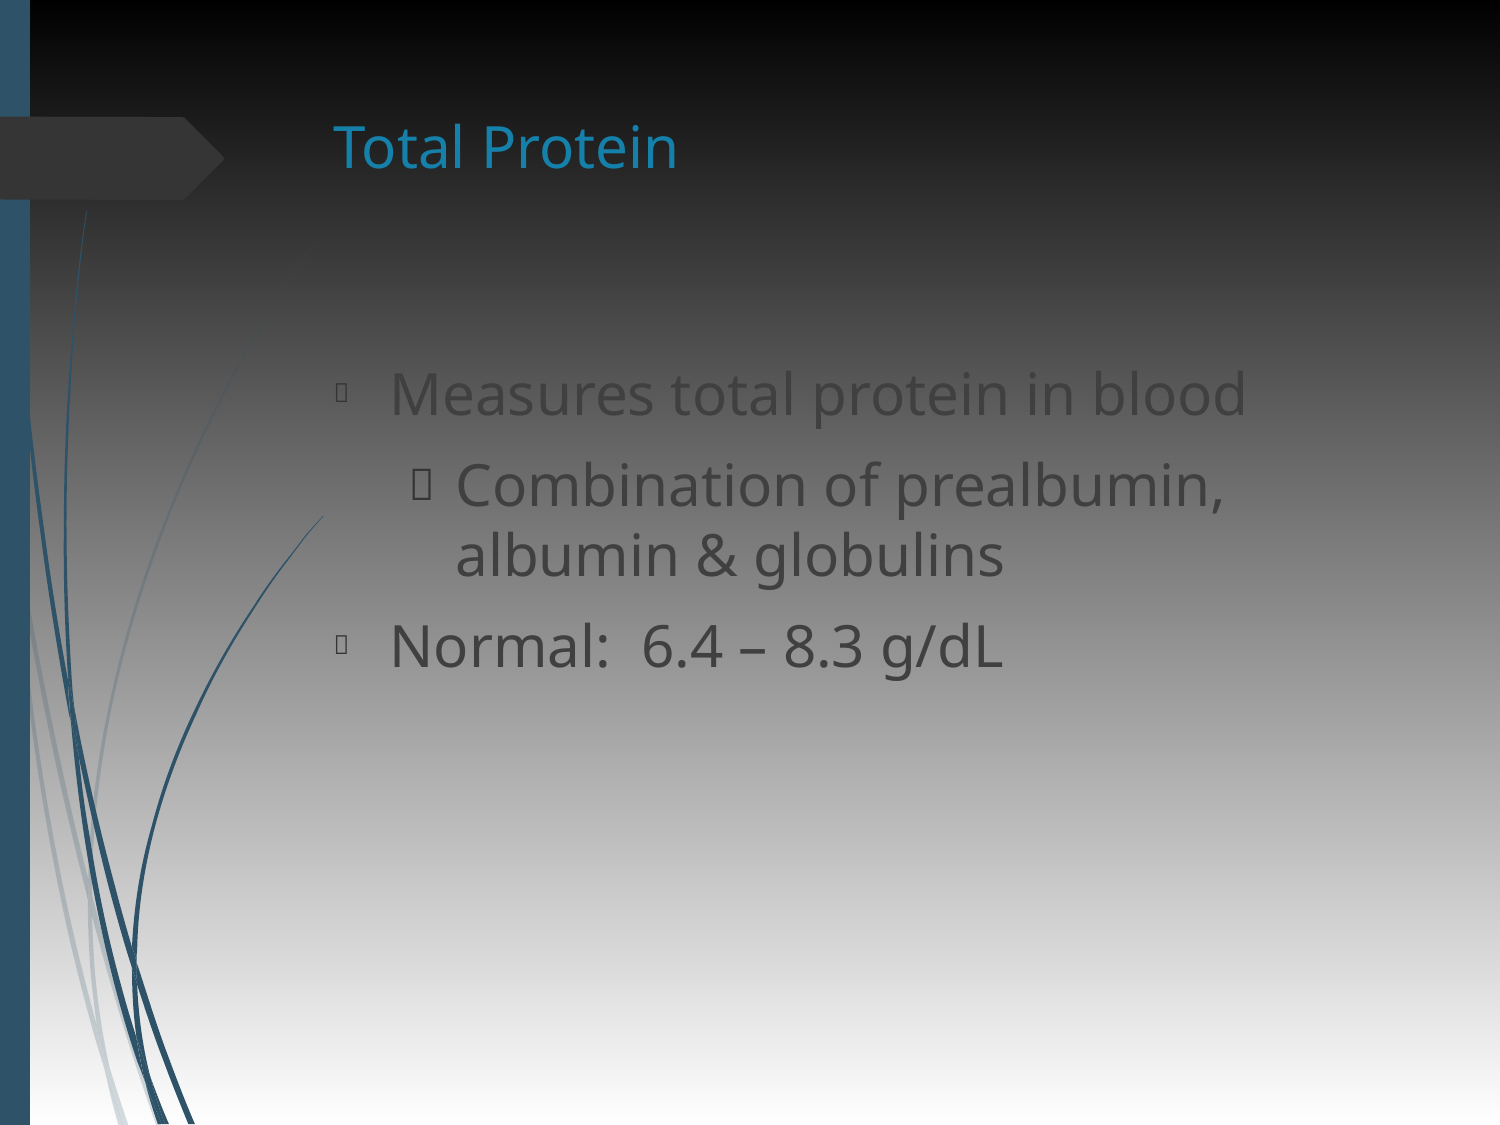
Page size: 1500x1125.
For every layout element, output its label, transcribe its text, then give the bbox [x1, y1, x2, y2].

list Measures total protein in blood Combination of prealbumin, albumin & globulins Normal: 6.4 – 8.3 g/dL [318, 350, 1400, 970]
title Total Protein [319, 102, 1400, 313]
